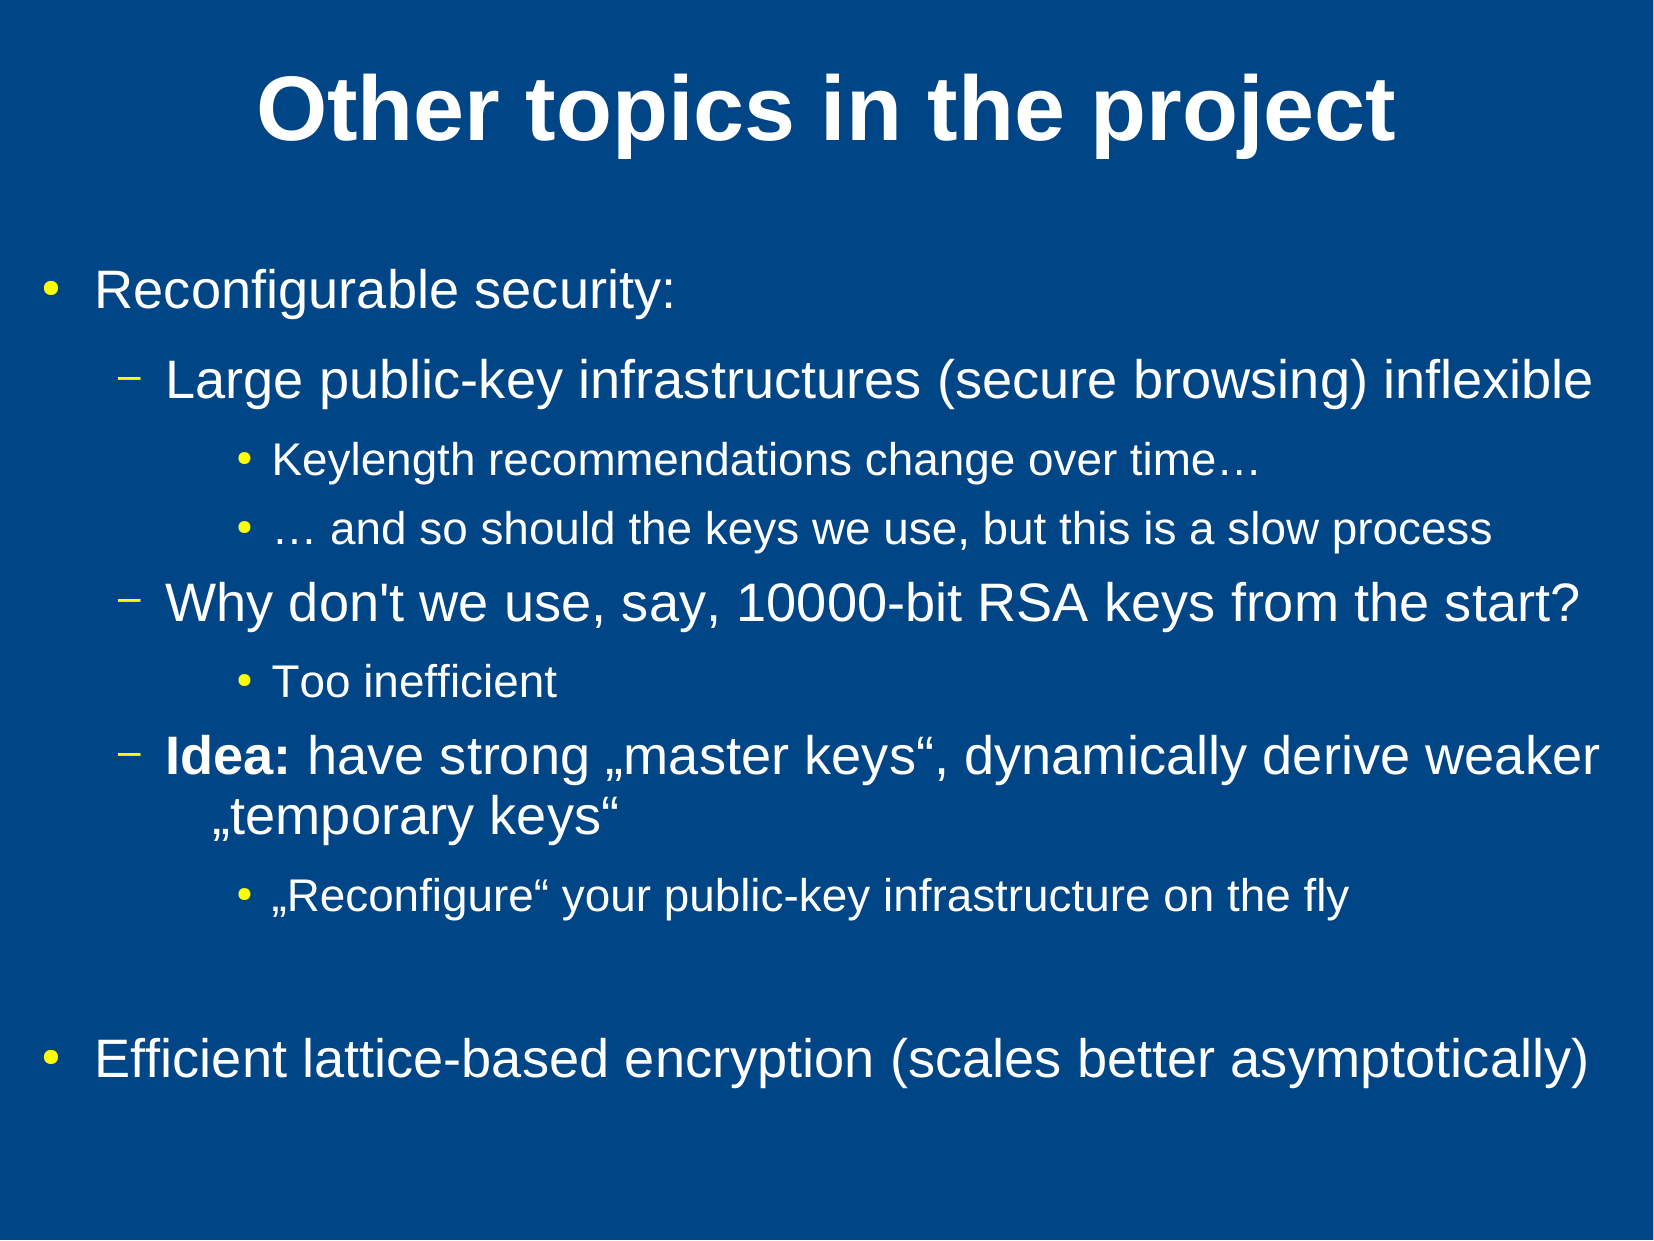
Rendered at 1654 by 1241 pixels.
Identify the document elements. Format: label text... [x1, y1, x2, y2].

title Other topics in the project [11, 5, 1642, 213]
list Reconfigurable security: Large public-key infrastructures (secure browsing) inflexible Keylength recommendations change over time… … and so should the keys we use, but this is a slow process Why don't we use, say, 10000-bit RSA keys from the start? Too inefficient Idea: have strong „master keys“, dynamically derive weaker „temporary keys“ „Reconfigure“ your public-key infrastructure on the fly Efficient lattice-based encryption (scales better asymptotically) [23, 259, 1642, 1090]
